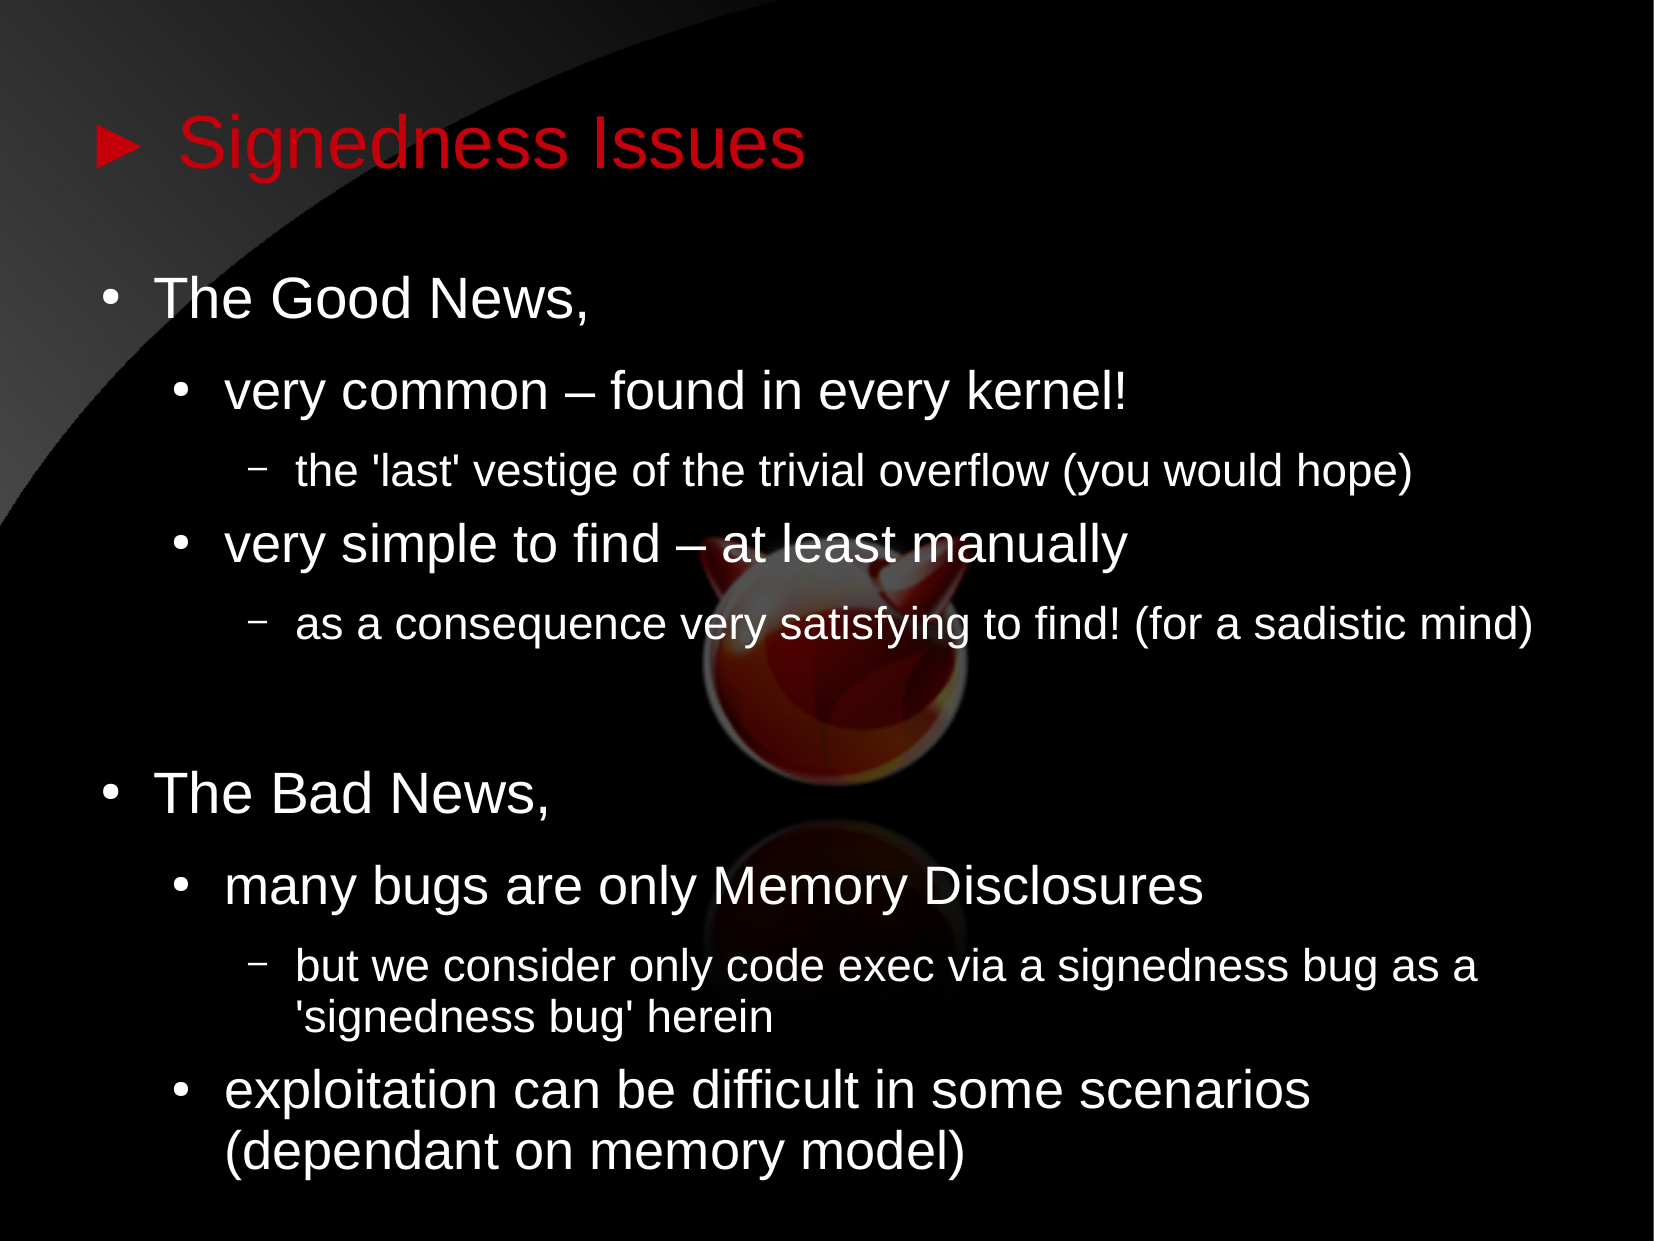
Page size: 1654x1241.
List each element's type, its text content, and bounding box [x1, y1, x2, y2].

title ► Signedness Issues [82, 49, 1571, 237]
list The Good News, very common – found in every kernel! the 'last' vestige of the trivial overflow (you would hope) very simple to find – at least manually as a consequence very satisfying to find! (for a sadistic mind) The Bad News, many bugs are only Memory Disclosures but we consider only code exec via a signedness bug as a 'signedness bug' herein exploitation can be difficult in some scenarios (dependant on memory model) [82, 265, 1571, 1182]
picture [0, 0, 1654, 1241]
